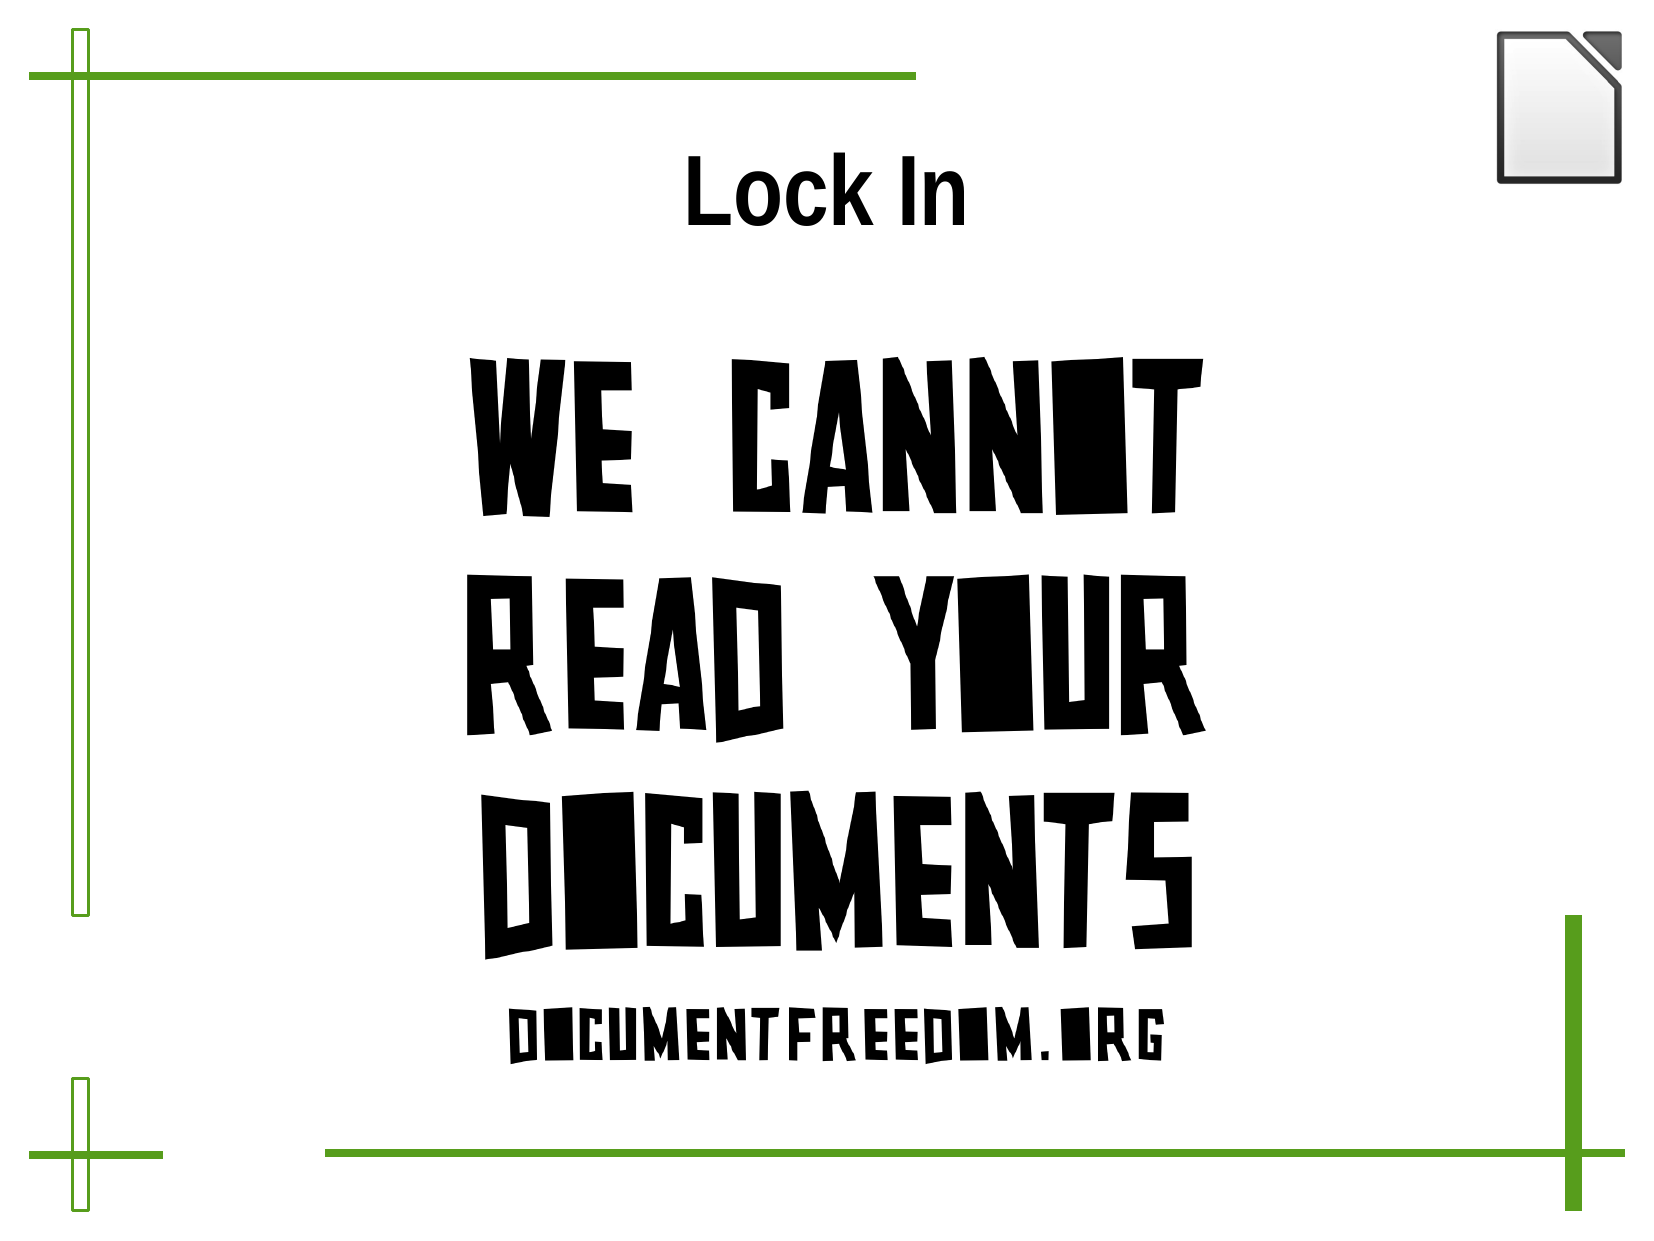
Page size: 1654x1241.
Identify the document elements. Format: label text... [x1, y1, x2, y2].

title Lock In [118, 118, 1536, 260]
picture [1494, 29, 1624, 186]
picture [421, 295, 1251, 1125]
